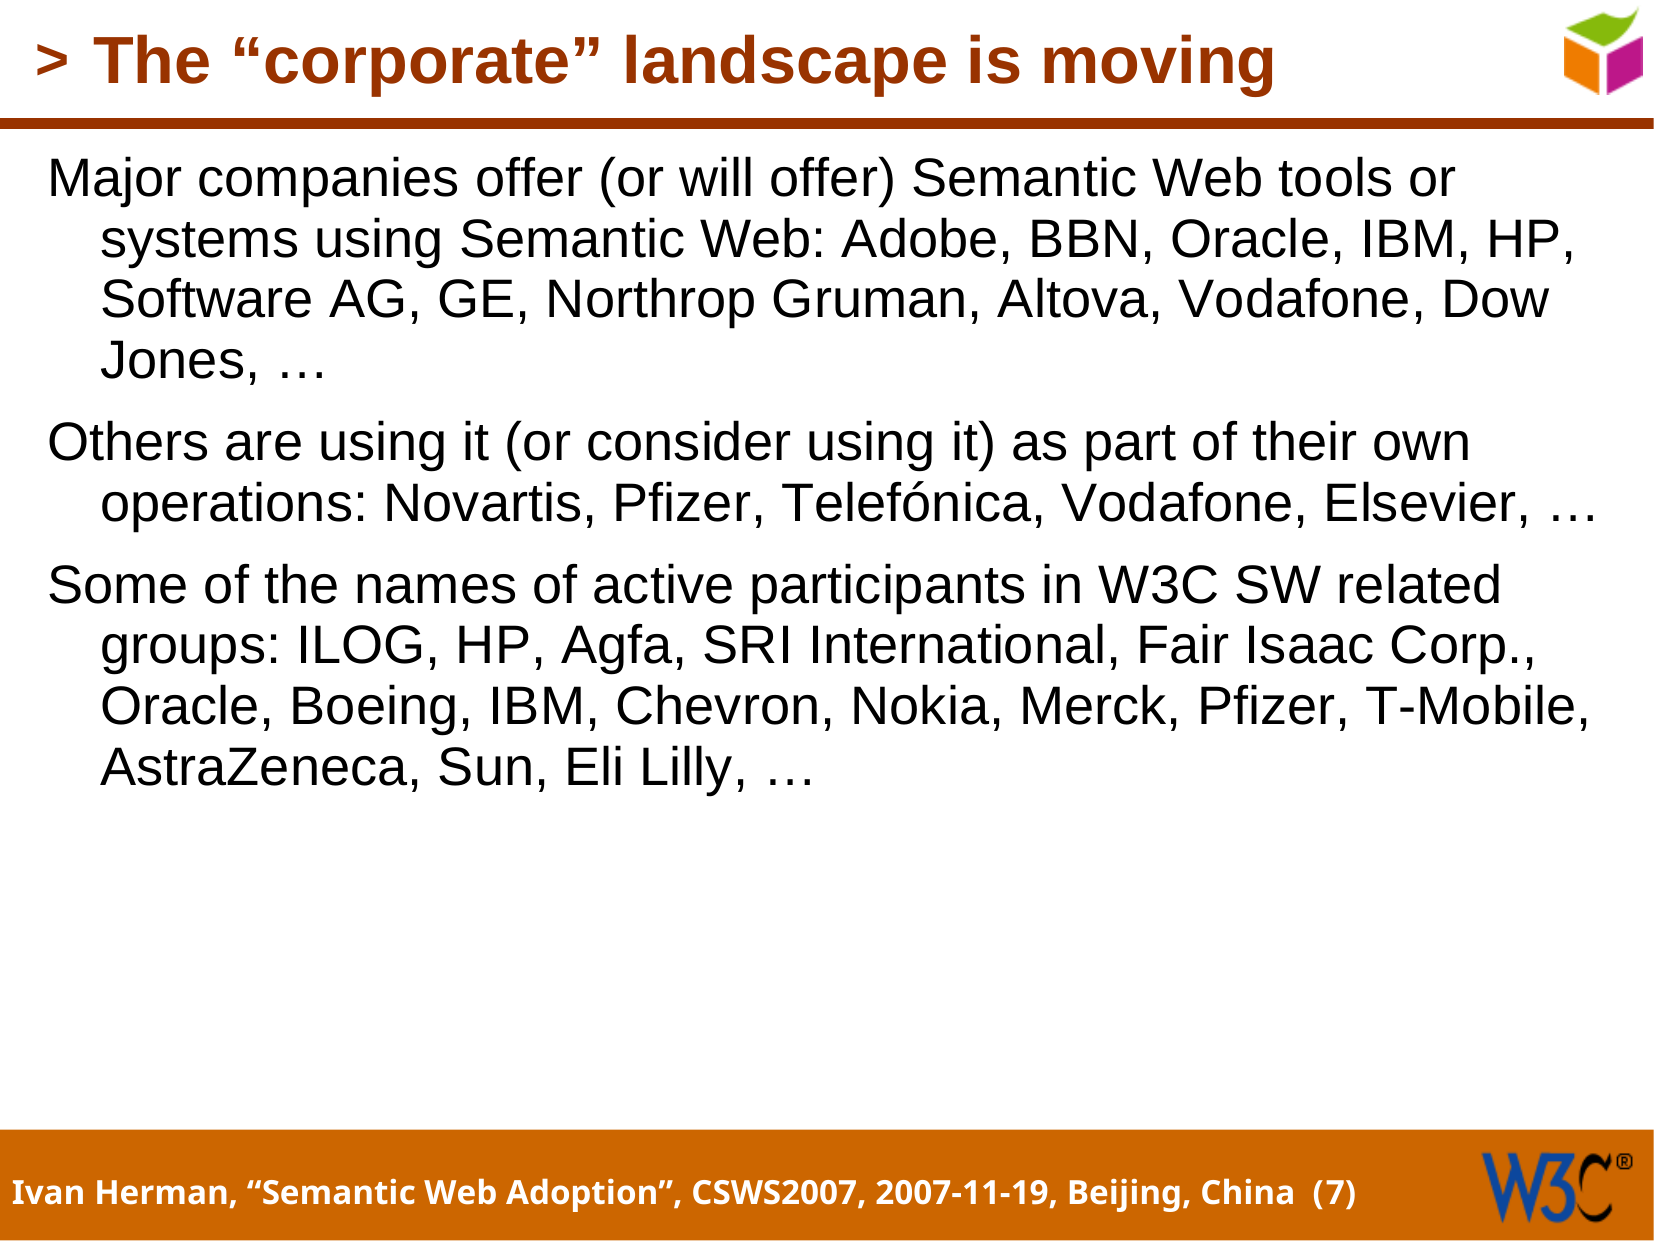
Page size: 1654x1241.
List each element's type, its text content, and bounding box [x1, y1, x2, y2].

picture [1477, 1149, 1639, 1228]
title The “corporate” landscape is moving [93, 7, 1493, 111]
list Major companies offer (or will offer) Semantic Web tools or systems using Semantic Web: Adobe, BBN, Oracle, IBM, HP, Software AG, GE, Northrop Gruman, Altova, Vodafone, Dow Jones, … Others are using it (or consider using it) as part of their own operations: Novartis, Pfizer, Telefónica, Vodafone, Elsevier, … Some of the names of active participants in W3C SW related groups: ILOG, HP, Agfa, SRI International, Fair Isaac Corp., Oracle, Boeing, IBM, Chevron, Nokia, Merck, Pfizer, T-Mobile, AstraZeneca, Sun, Eli Lilly, … [29, 147, 1624, 1119]
picture [1564, 5, 1643, 95]
